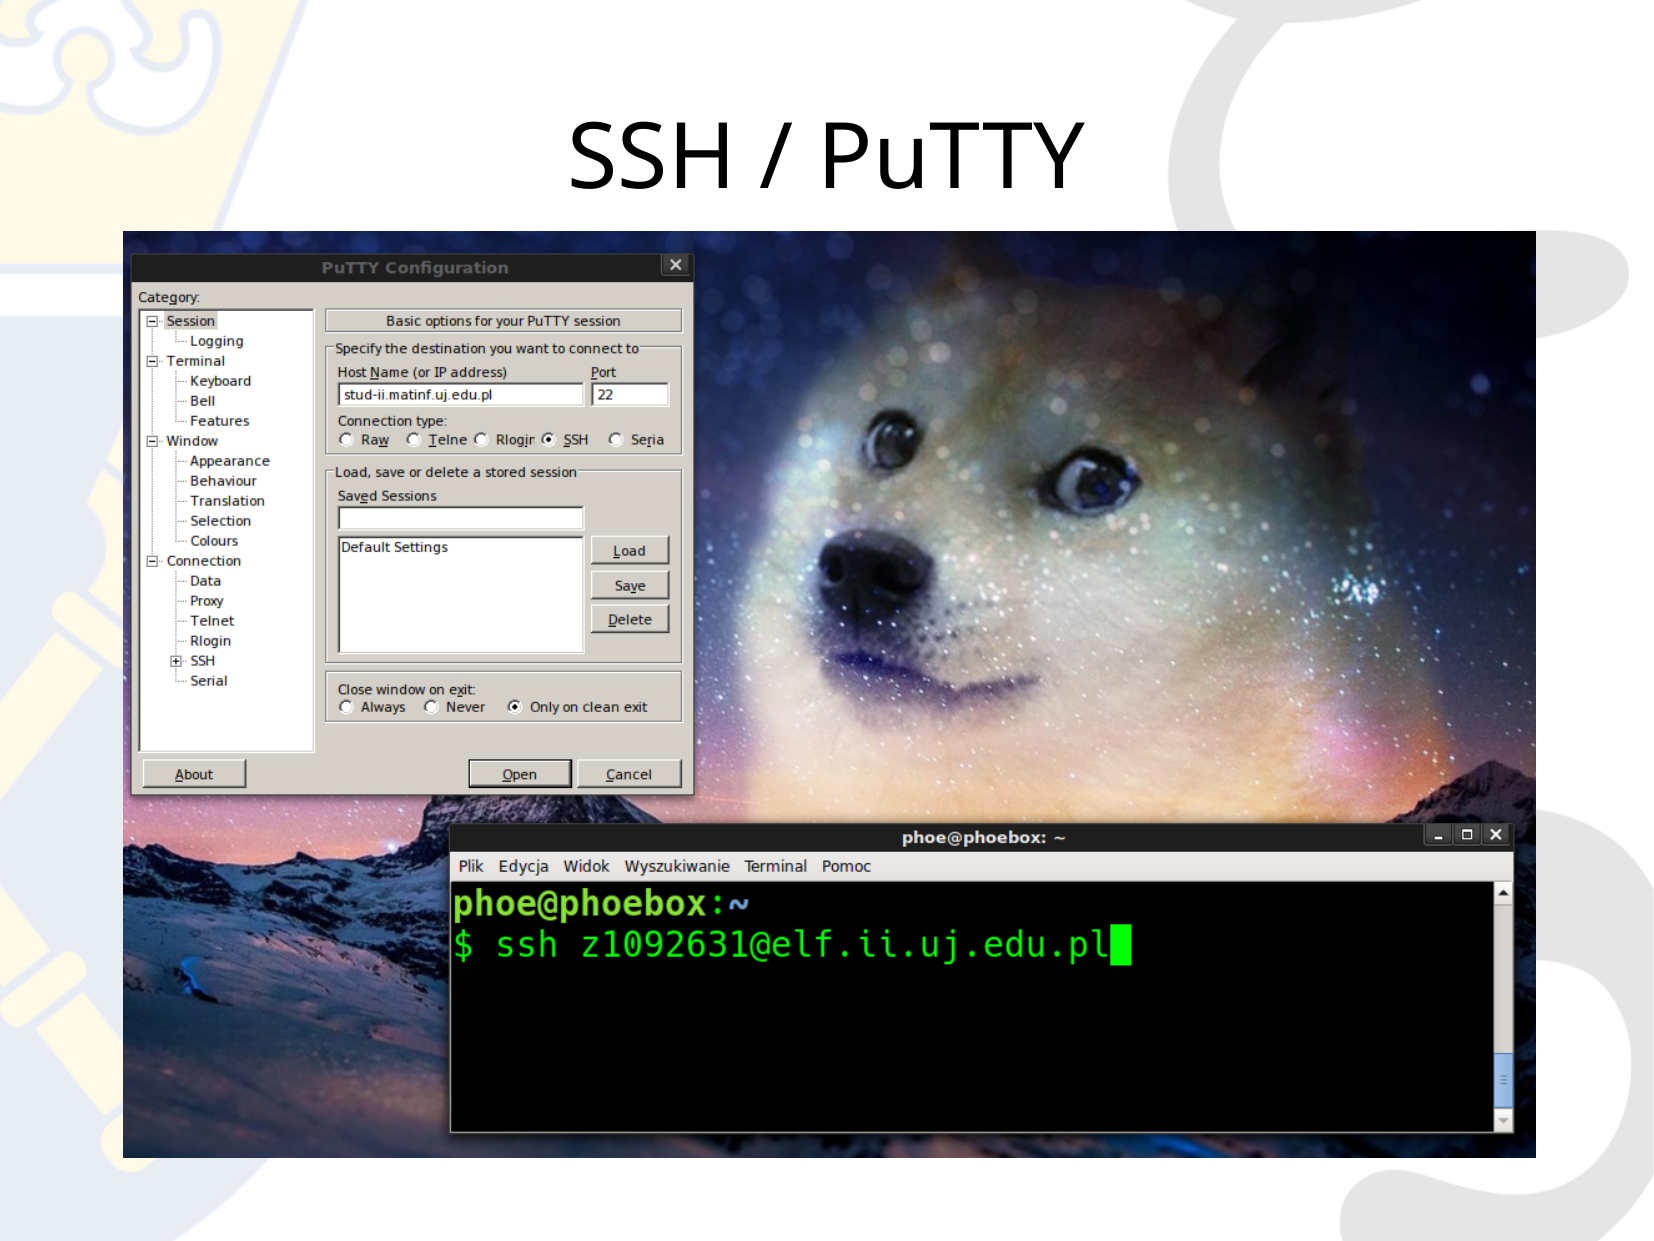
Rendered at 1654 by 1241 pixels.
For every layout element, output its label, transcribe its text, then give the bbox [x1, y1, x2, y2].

picture [0, 0, 1654, 1241]
title SSH / PuTTY [82, 49, 1571, 257]
